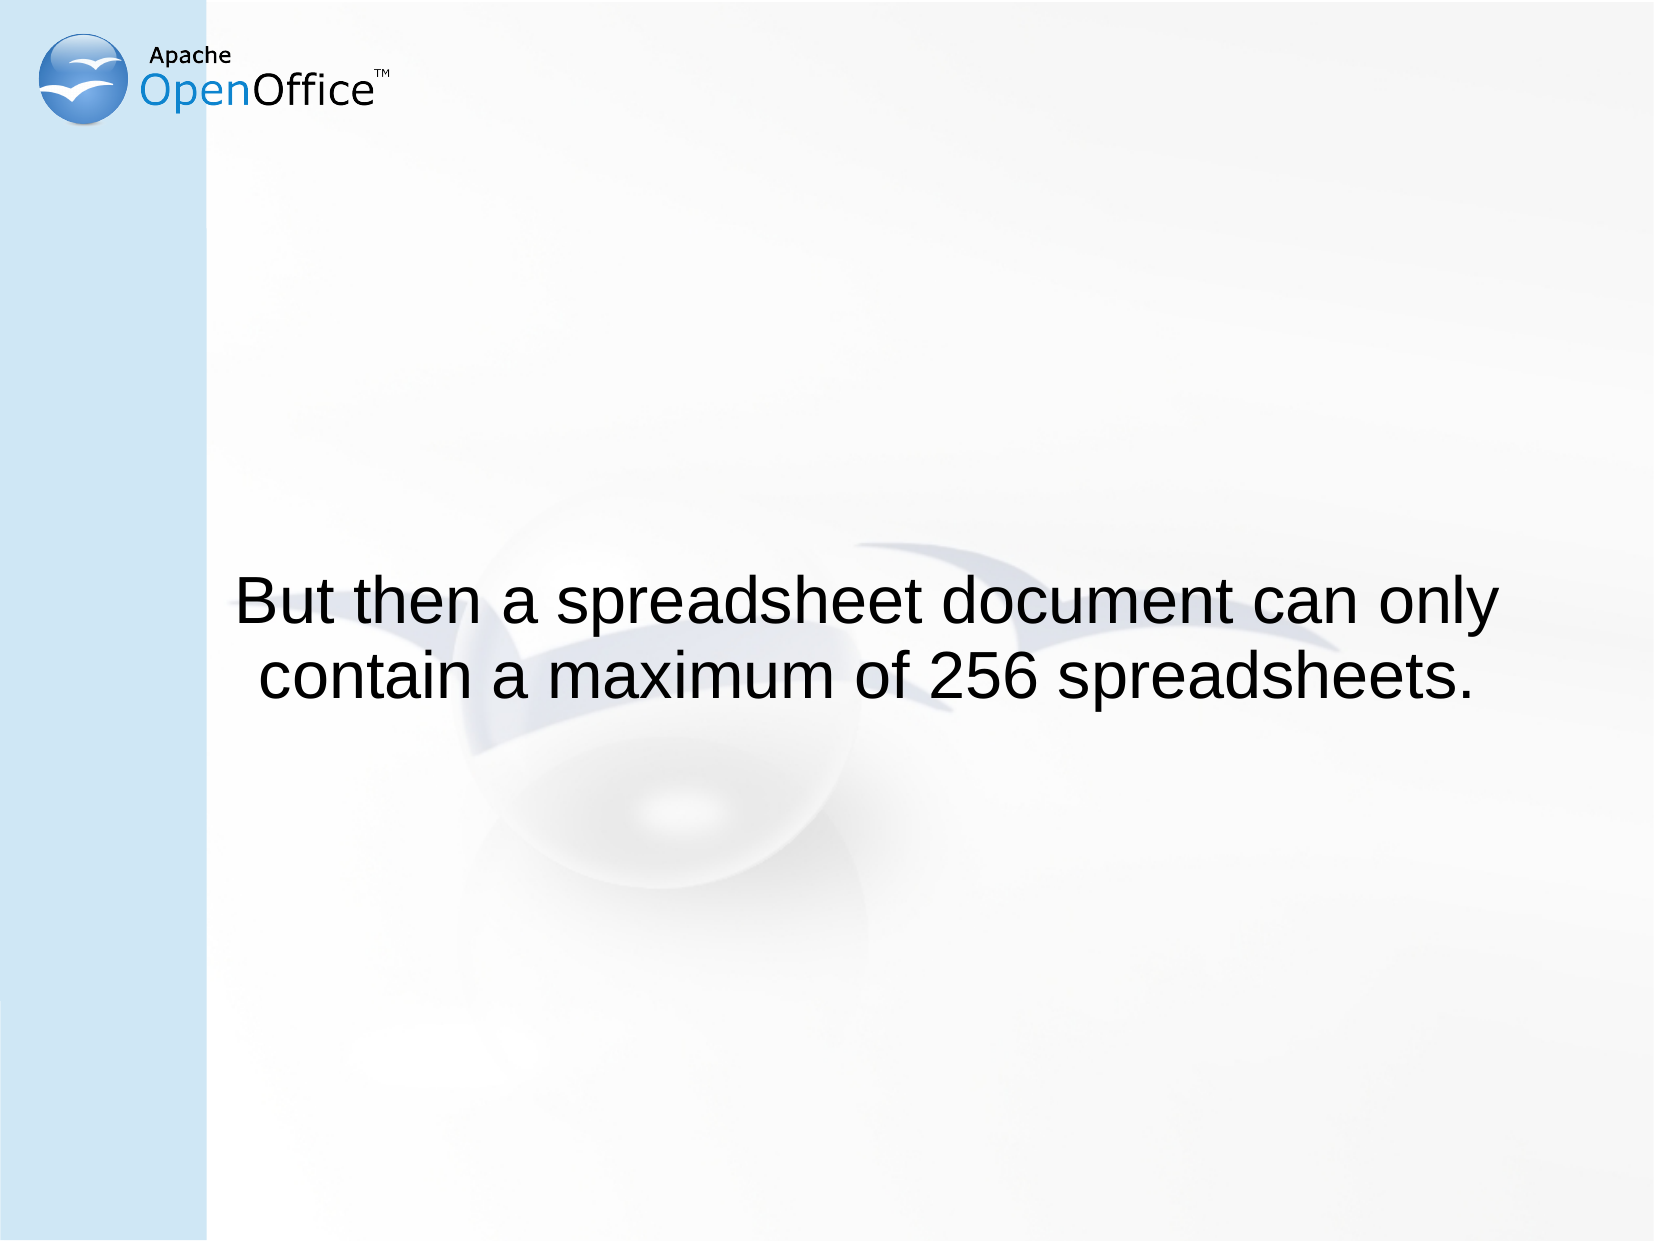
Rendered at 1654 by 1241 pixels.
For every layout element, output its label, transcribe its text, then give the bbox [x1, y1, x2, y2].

subtitle But then a spreadsheet document can only contain a maximum of 256 spreadsheets. [165, 108, 1571, 1168]
picture [35, 2, 1654, 1241]
